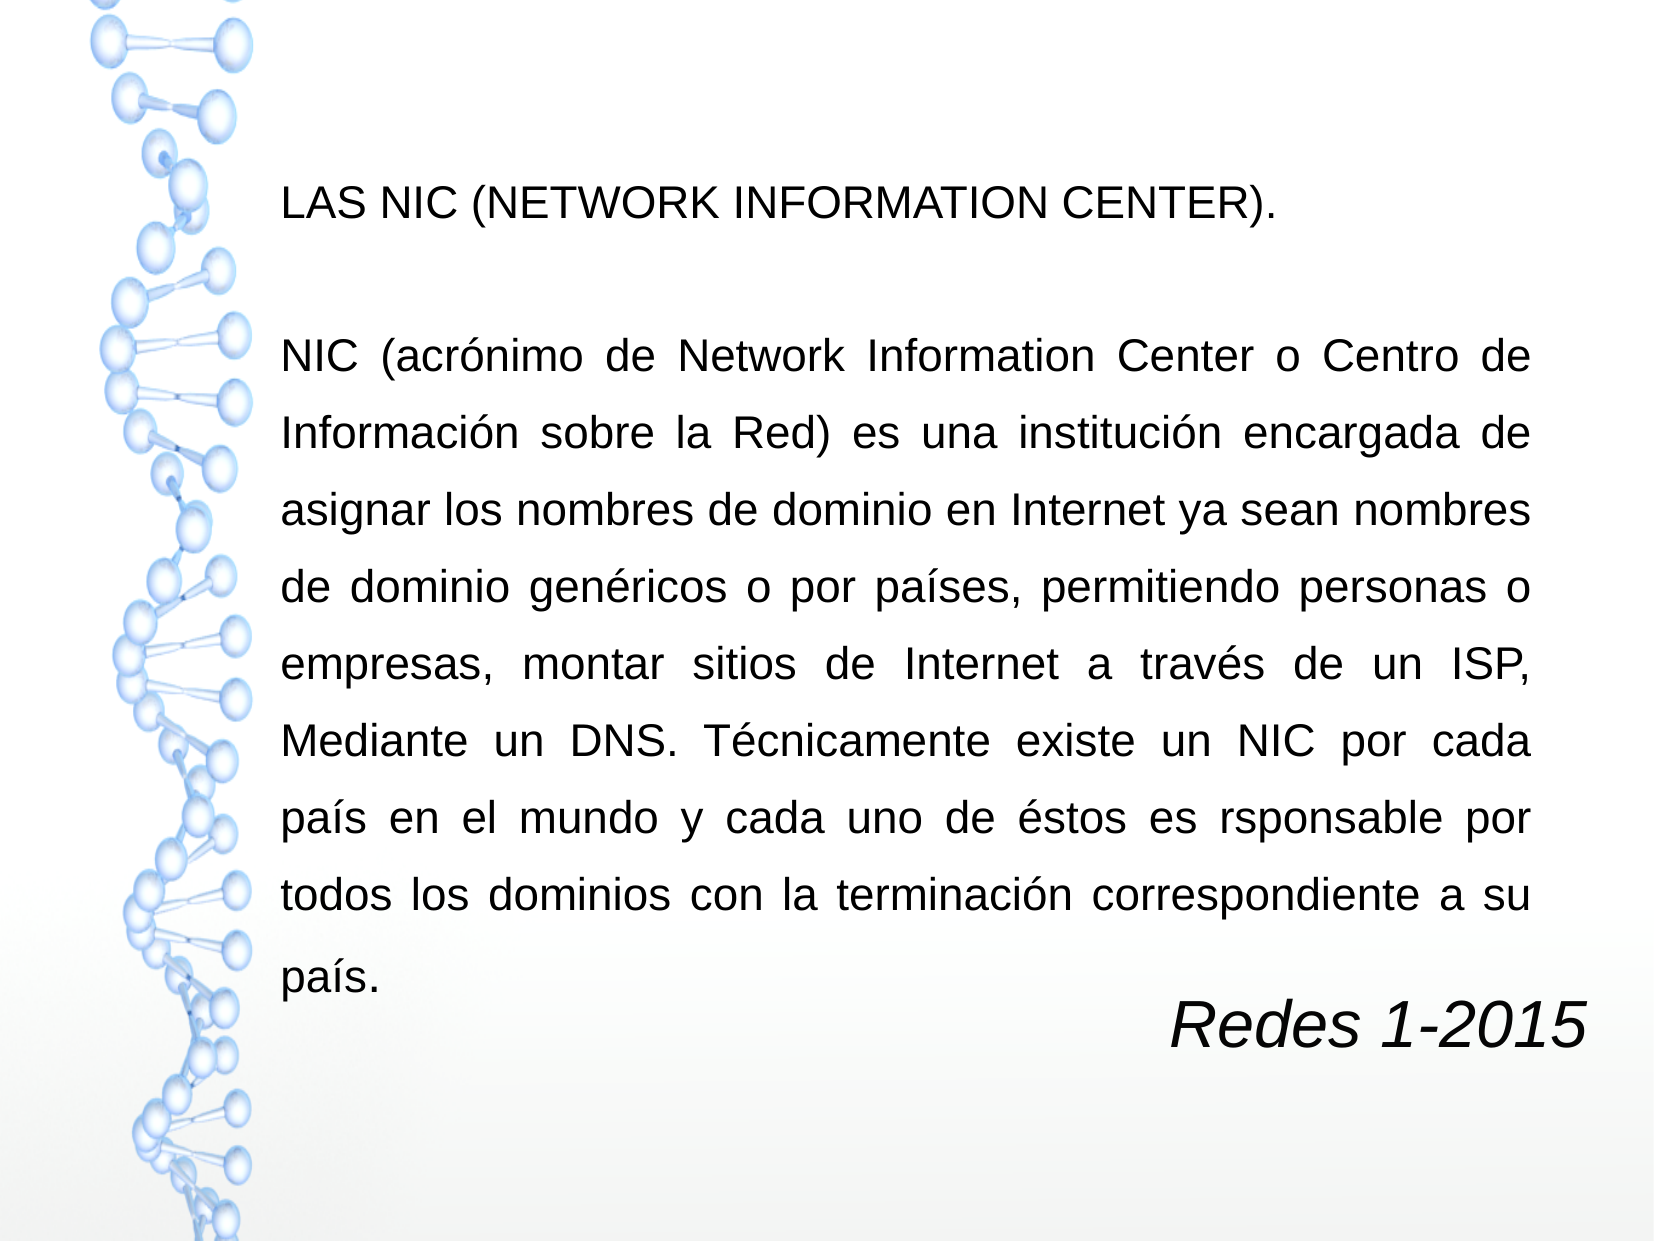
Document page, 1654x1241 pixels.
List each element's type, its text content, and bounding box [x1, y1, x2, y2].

picture [0, 0, 1654, 1241]
text_box LAS NIC (NETWORK INFORMATION CENTER). NIC (acrónimo de Network Information Center o Centro de Información sobre la Red) es una institución encargada de asignar los nombres de dominio en Internet ya sean nombres de dominio genéricos o por países, permitiendo personas o empresas, montar sitios de Internet a través de un ISP, Mediante un DNS. Técnicamente existe un NIC por cada país en el mundo y cada uno de éstos es rsponsable por todos los dominios con la terminación correspondiente a su país. [265, 143, 1548, 986]
list Redes 1-2015 [265, 153, 1595, 1087]
